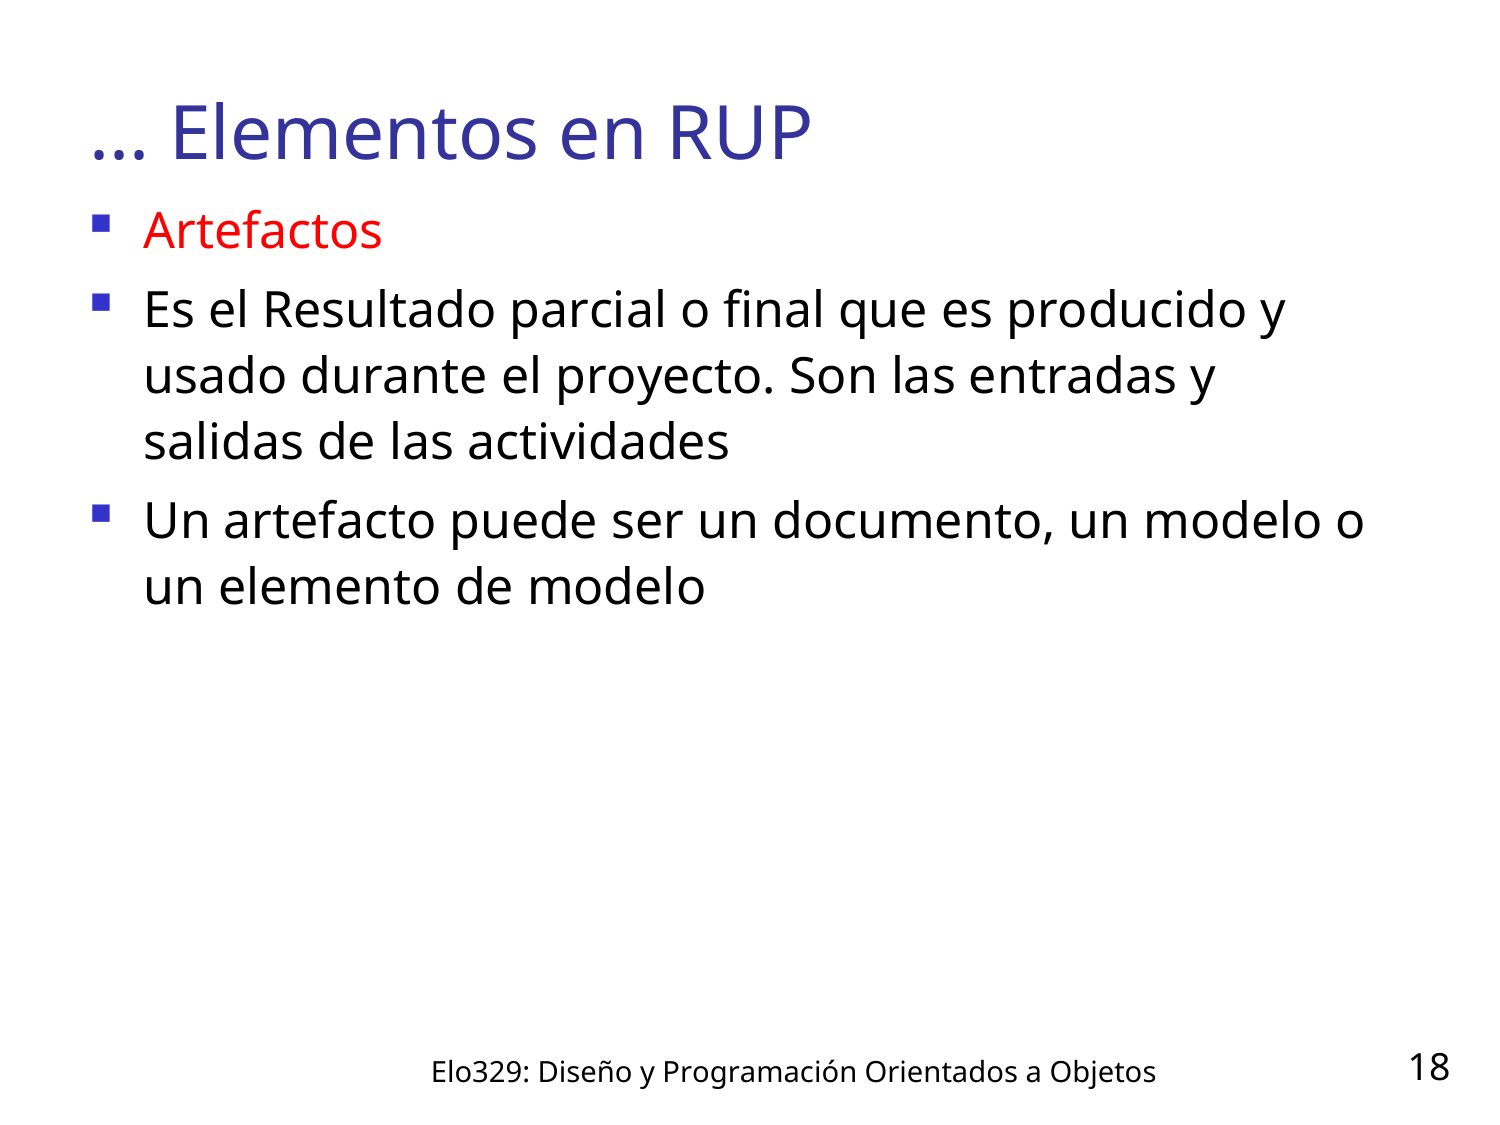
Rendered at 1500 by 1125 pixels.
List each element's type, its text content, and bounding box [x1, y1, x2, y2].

title ... Elementos en RUP [75, 10, 1426, 188]
list Artefactos Es el Resultado parcial o final que es producido y usado durante el proyecto. Son las entradas y salidas de las actividades Un artefacto puede ser un documento, un modelo o un elemento de modelo [75, 187, 1398, 658]
